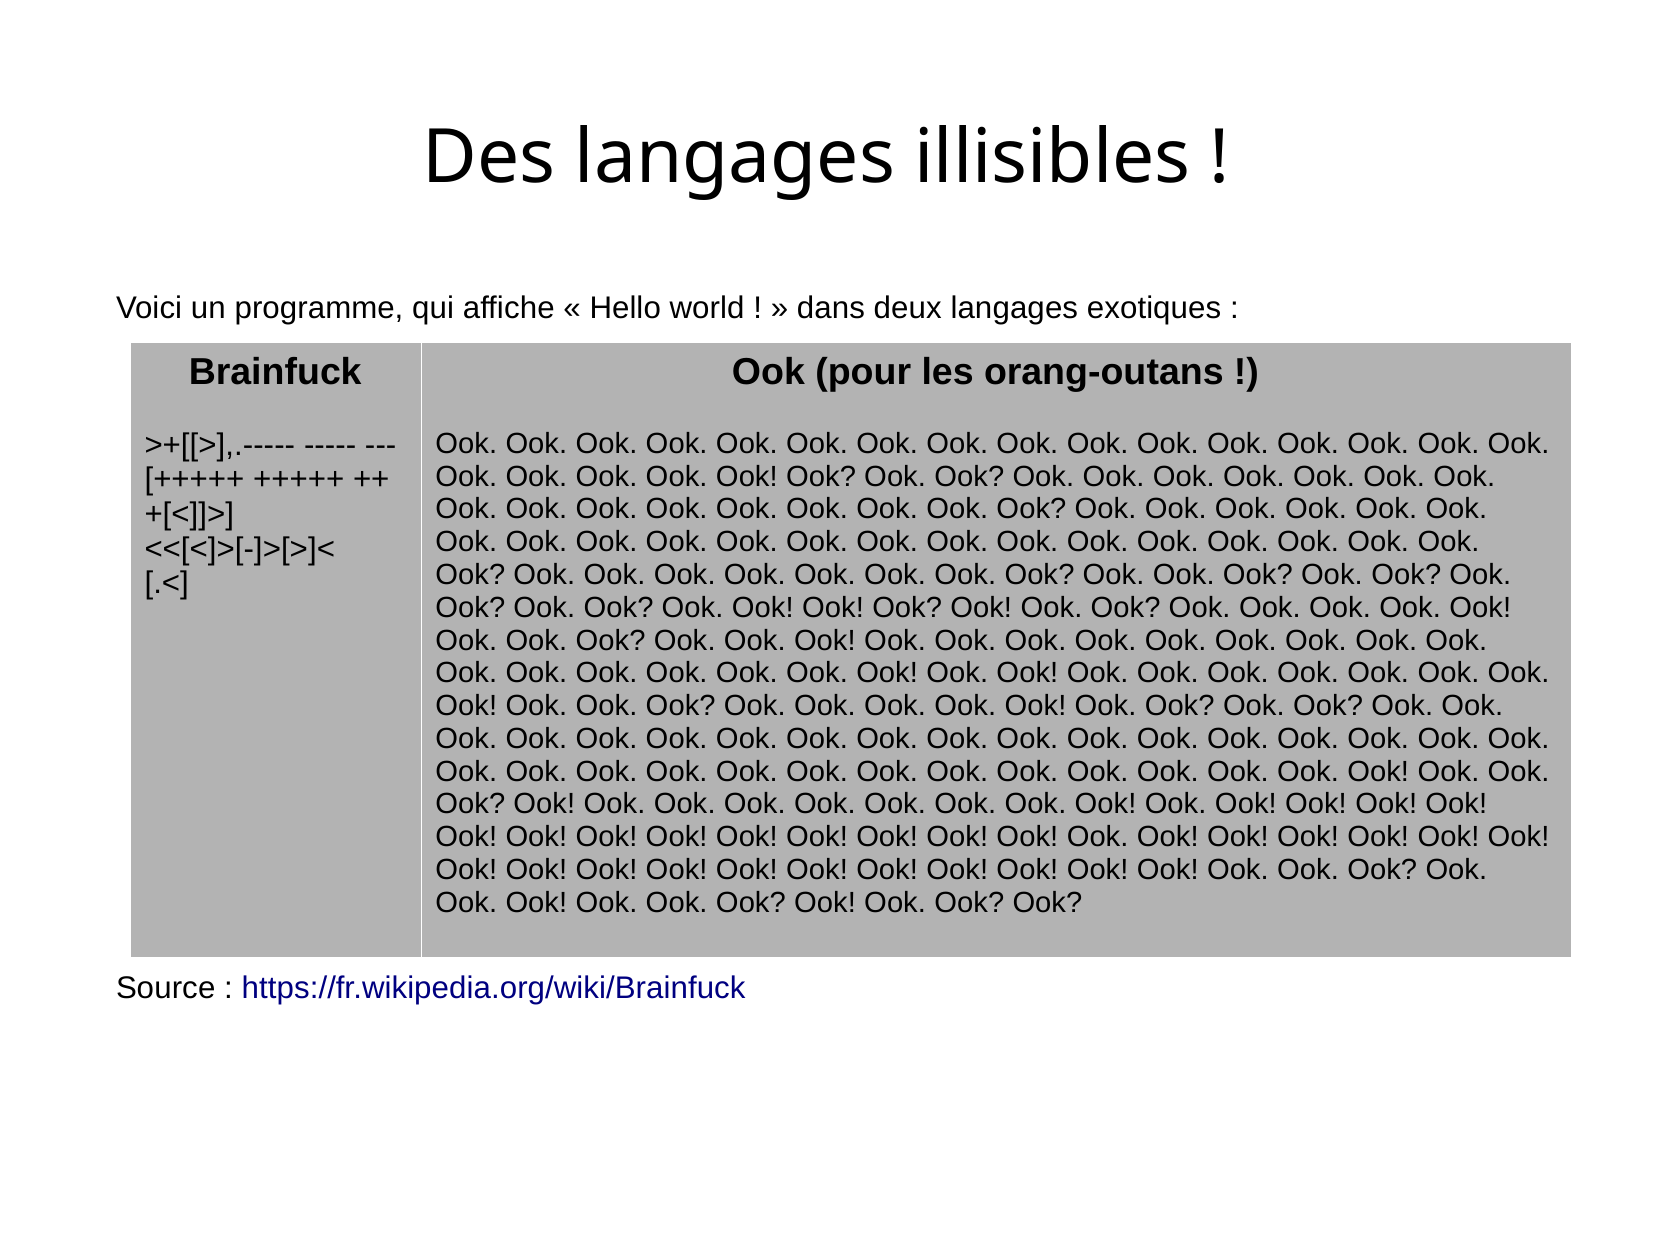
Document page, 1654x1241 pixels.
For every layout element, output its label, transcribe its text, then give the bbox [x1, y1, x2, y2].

table_header Ook (pour les orang-outans !) Ook. Ook. Ook. Ook. Ook. Ook. Ook. Ook. Ook. Ook. Ook. Ook. Ook. Ook. Ook. Ook. Ook. Ook. Ook. Ook. Ook! Ook? Ook. Ook? Ook. Ook. Ook. Ook. Ook. Ook. Ook. Ook. Ook. Ook. Ook. Ook. Ook. Ook. Ook. Ook? Ook. Ook. Ook. Ook. Ook. Ook. Ook. Ook. Ook. Ook. Ook. Ook. Ook. Ook. Ook. Ook. Ook. Ook. Ook. Ook. Ook. Ook? Ook. Ook. Ook. Ook. Ook. Ook. Ook. Ook? Ook. Ook. Ook? Ook. Ook? Ook. Ook? Ook. Ook? Ook. Ook! Ook! Ook? Ook! Ook. Ook? Ook. Ook. Ook. Ook. Ook! Ook. Ook. Ook? Ook. Ook. Ook! Ook. Ook. Ook. Ook. Ook. Ook. Ook. Ook. Ook. Ook. Ook. Ook. Ook. Ook. Ook. Ook! Ook. Ook! Ook. Ook. Ook. Ook. Ook. Ook. Ook. Ook! Ook. Ook. Ook? Ook. Ook. Ook. Ook. Ook! Ook. Ook? Ook. Ook? Ook. Ook. Ook. Ook. Ook. Ook. Ook. Ook. Ook. Ook. Ook. Ook. Ook. Ook. Ook. Ook. Ook. Ook. Ook. Ook. Ook. Ook. Ook. Ook. Ook. Ook. Ook. Ook. Ook. Ook. Ook. Ook! Ook. Ook. Ook? Ook! Ook. Ook. Ook. Ook. Ook. Ook. Ook. Ook! Ook. Ook! Ook! Ook! Ook! Ook! Ook! Ook! Ook! Ook! Ook! Ook! Ook! Ook! Ook. Ook! Ook! Ook! Ook! Ook! Ook! Ook! Ook! Ook! Ook! Ook! Ook! Ook! Ook! Ook! Ook! Ook! Ook. Ook. Ook? Ook. Ook. Ook! Ook. Ook. Ook? Ook! Ook. Ook? Ook? [422, 343, 1571, 957]
table_header Brainfuck >+[[>],.----- ----- ---[+++++ +++++ +++[<]]>] <<[<]>[-]>[>]< [.<] [131, 343, 421, 957]
list Voici un programme, qui affiche « Hello world ! » dans deux langages exotiques : Source : https://fr.wikipedia.org/wiki/Brainfuck [82, 290, 1571, 1010]
title Des langages illisibles ! [82, 49, 1571, 257]
